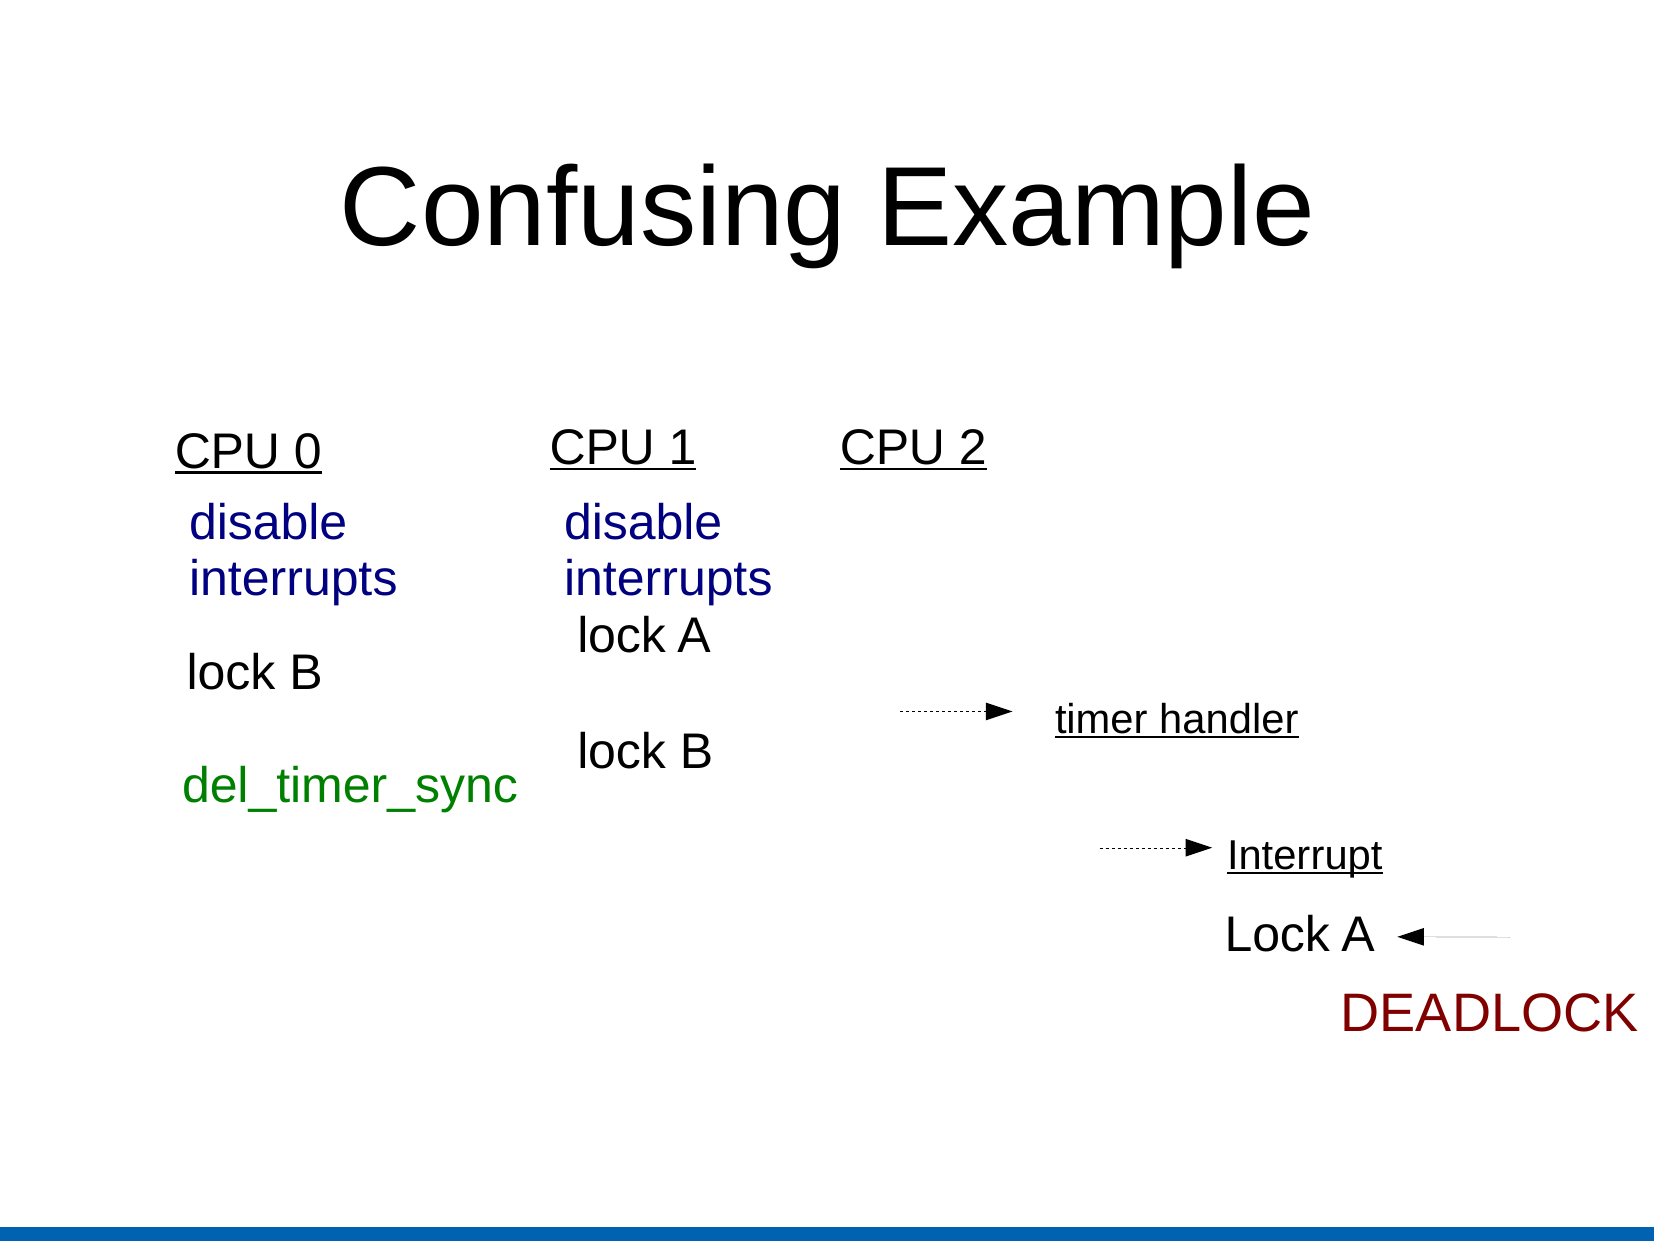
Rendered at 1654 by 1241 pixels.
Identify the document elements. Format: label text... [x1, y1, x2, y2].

text_box timer handler [1040, 688, 1314, 750]
text_box DEADLOCK [1325, 974, 1654, 1051]
text_box CPU 0 [159, 415, 337, 487]
text_box CPU 1 [534, 412, 712, 484]
text_box Interrupt [1212, 824, 1398, 886]
text_box del_timer_sync [167, 749, 534, 825]
text_box lock B [562, 715, 729, 788]
title Confusing Example [121, 110, 1534, 303]
text_box lock A [562, 614, 726, 671]
text_box CPU 2 [825, 412, 1002, 484]
text_box lock B [171, 637, 338, 709]
text_box disable interrupts [549, 487, 788, 614]
text_box disable interrupts [174, 487, 413, 614]
text_box Lock A [1209, 899, 1390, 970]
